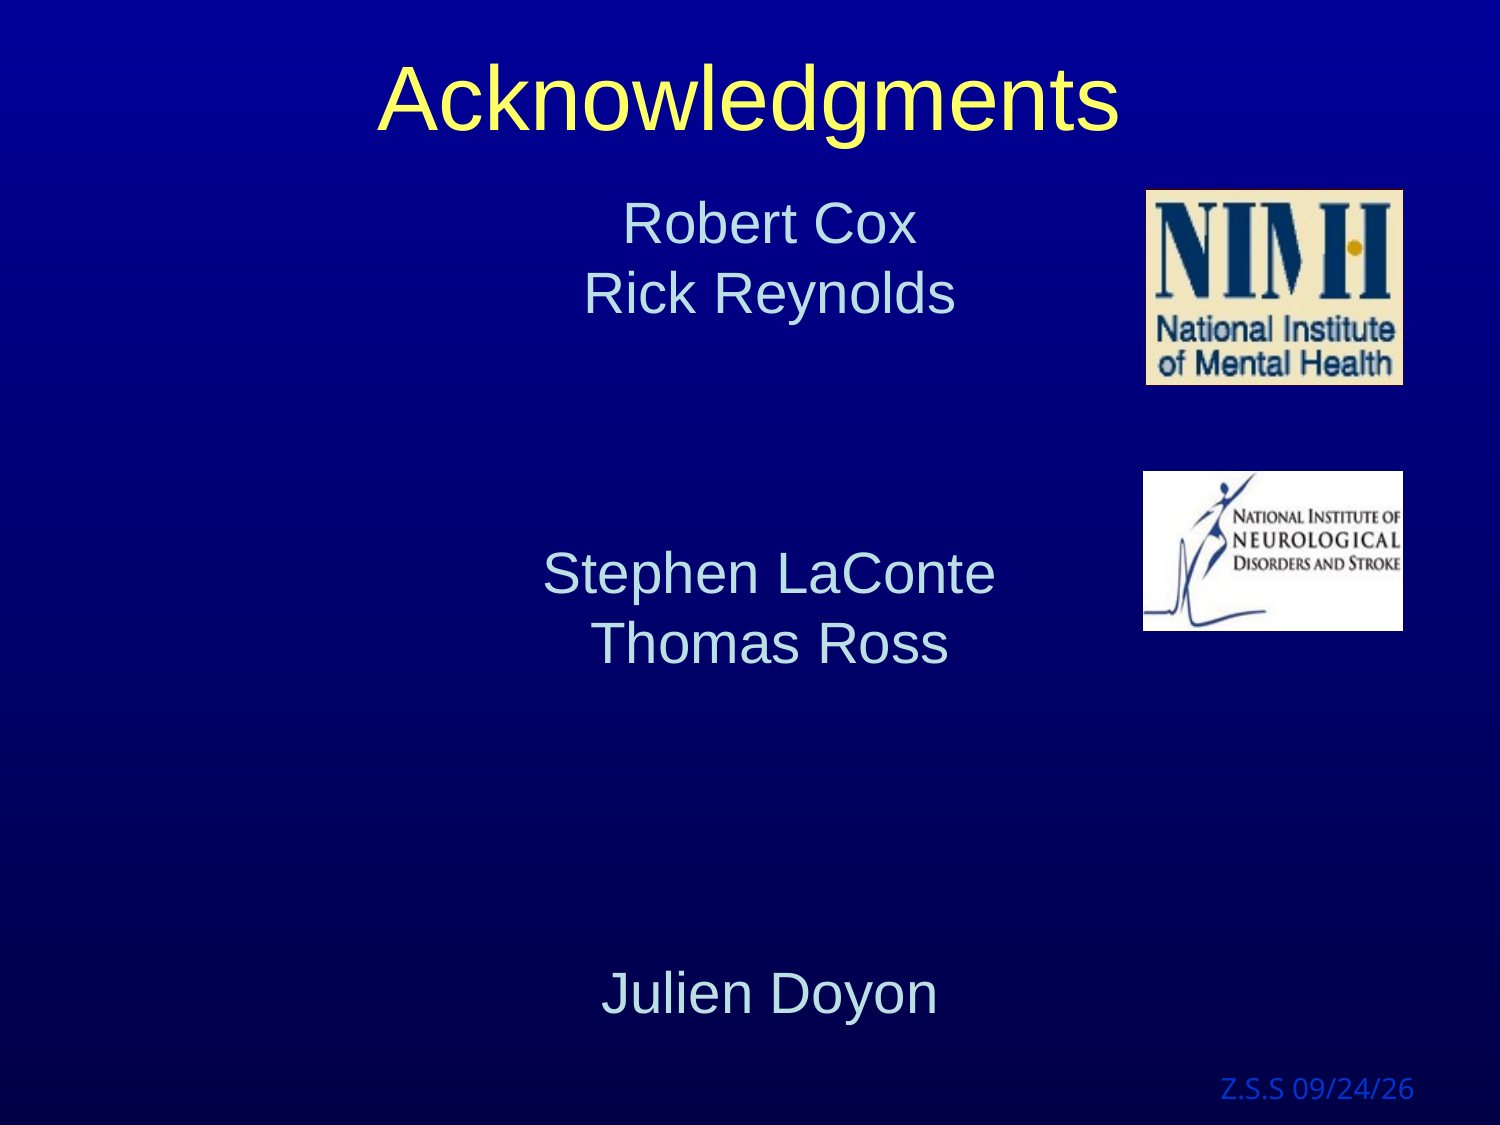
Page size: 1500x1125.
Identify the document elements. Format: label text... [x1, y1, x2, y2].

picture [1146, 189, 1403, 385]
text_box Robert Cox Rick Reynolds Stephen LaConte Thomas Ross Julien Doyon [411, 177, 1129, 1033]
text_box Acknowledgments [75, 0, 1426, 188]
picture [1143, 471, 1403, 632]
